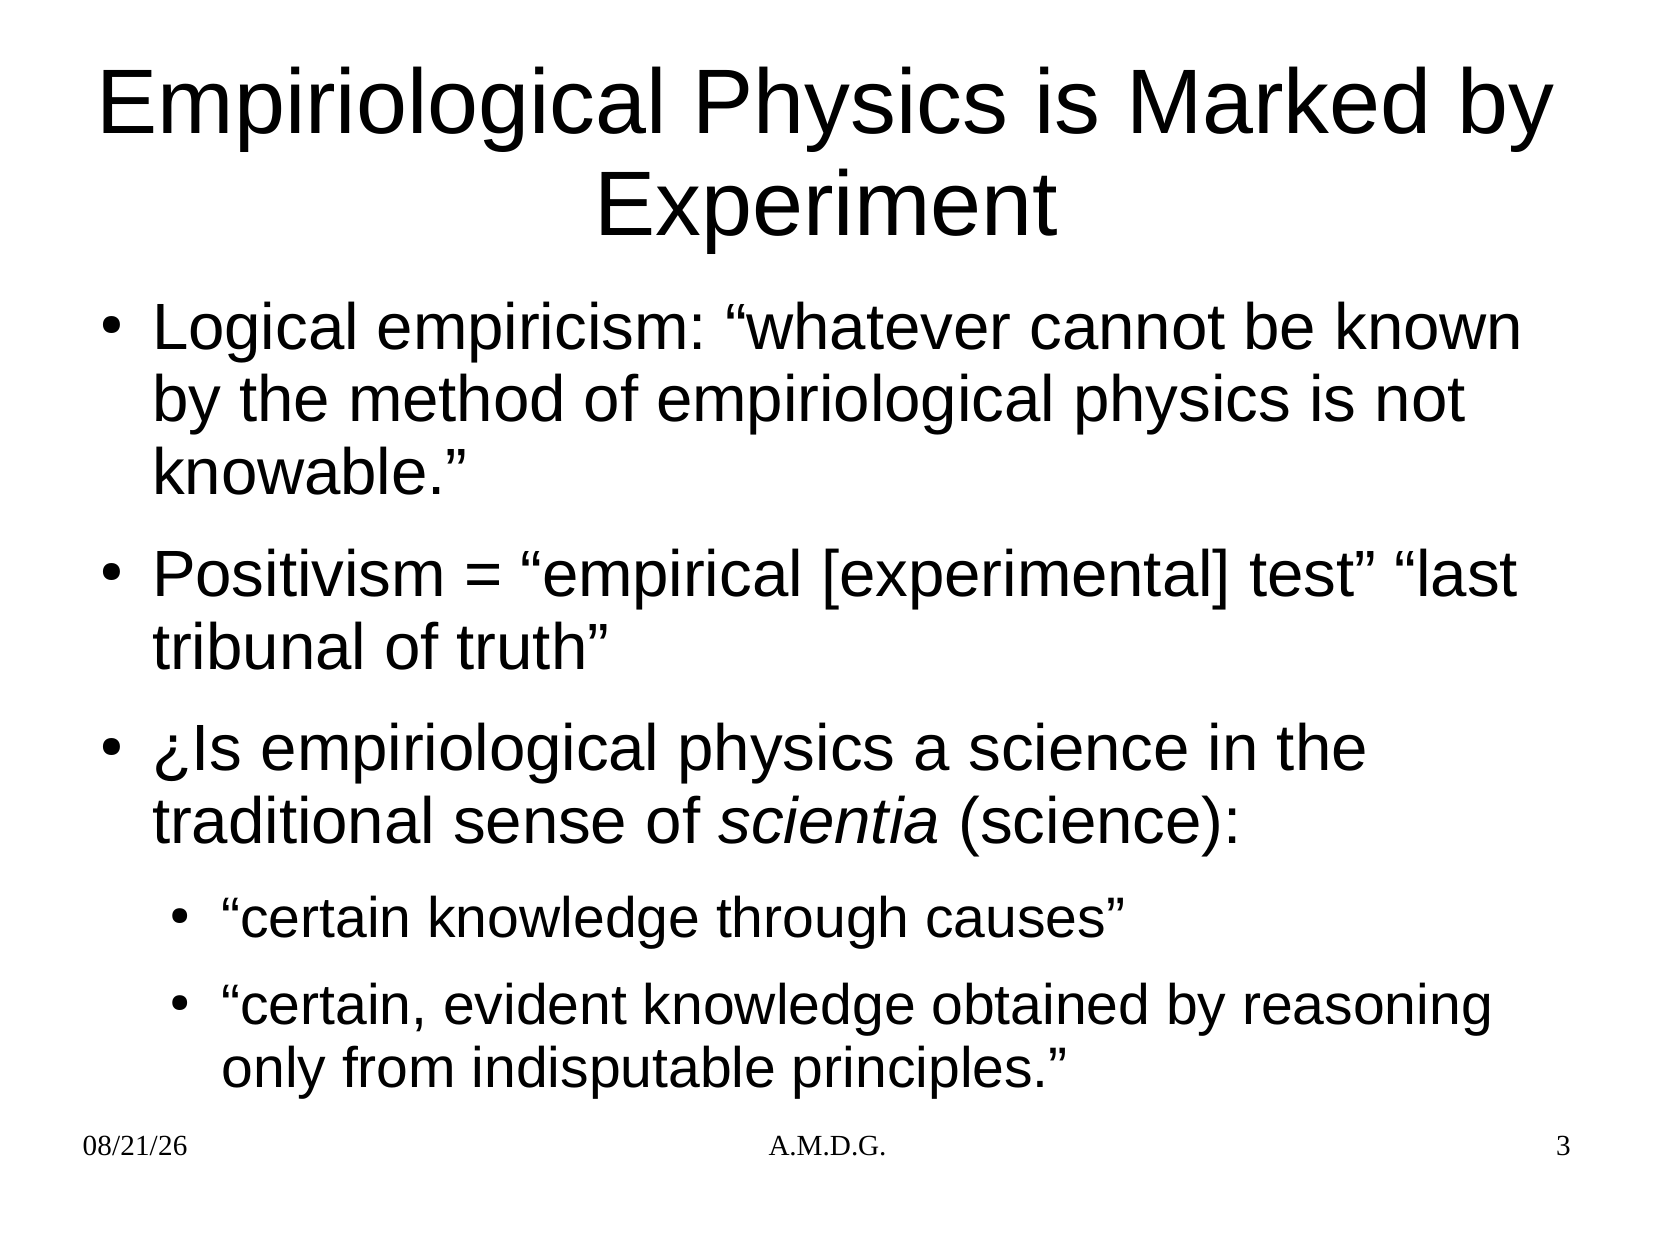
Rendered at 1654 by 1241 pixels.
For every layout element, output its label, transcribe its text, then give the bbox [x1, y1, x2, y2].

list Logical empiricism: “whatever cannot be known by the method of empiriological physics is not knowable.” Positivism = “empirical [experimental] test” “last tribunal of truth” ¿Is empiriological physics a science in the traditional sense of scientia (science): “certain knowledge through causes” “certain, evident knowledge obtained by reasoning only from indisputable principles.” [82, 290, 1571, 1109]
title Empiriological Physics is Marked by Experiment [82, 49, 1571, 257]
